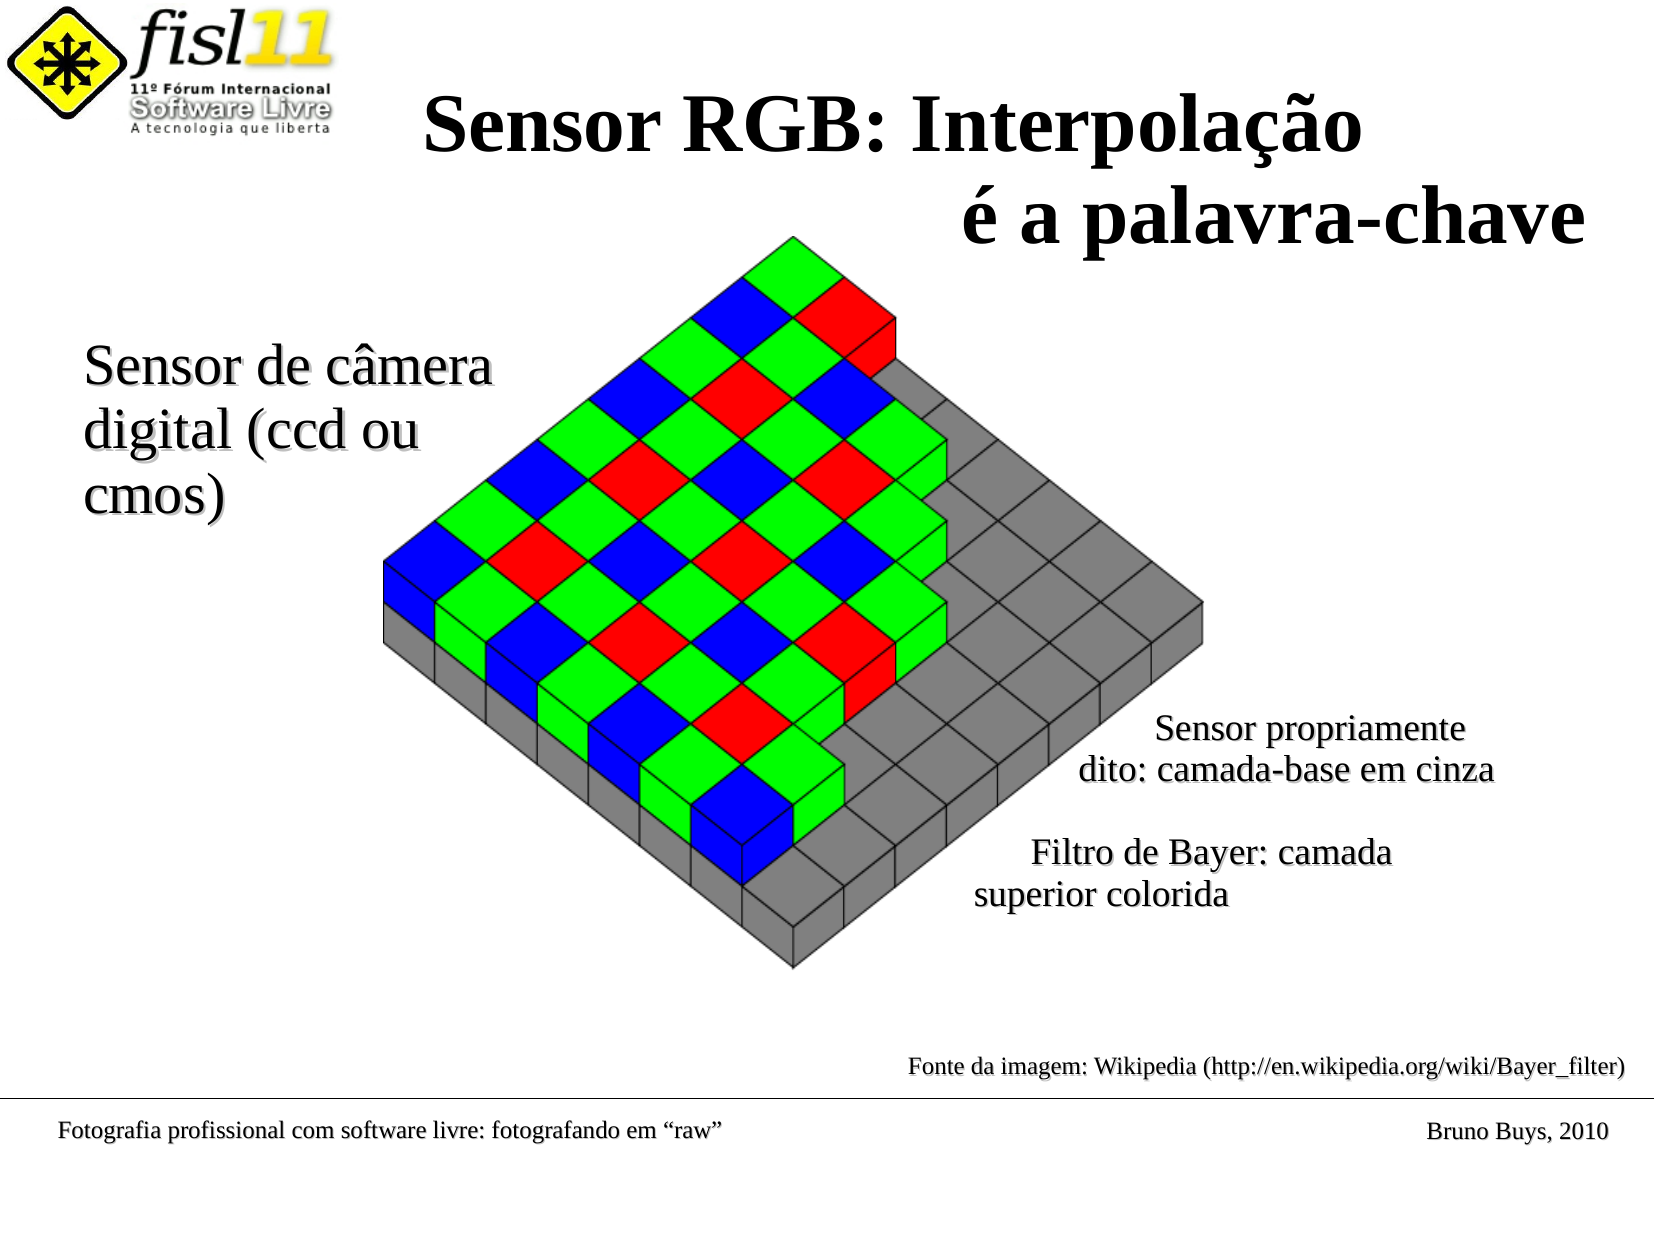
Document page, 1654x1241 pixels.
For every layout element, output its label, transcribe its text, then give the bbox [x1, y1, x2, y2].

text_box Bruno Buys, 2010 [1411, 1110, 1625, 1153]
text_box Fonte da imagem: Wikipedia (http://en.wikipedia.org/wiki/Bayer_filter) [893, 1045, 1642, 1088]
text_box Sensor propriamente dito: camada-base em cinza Filtro de Bayer: camada superior colorida [826, 699, 1511, 922]
picture [5, 3, 343, 148]
picture [383, 236, 1211, 975]
text_box Sensor RGB: Interpolação é a palavra-chave [407, 70, 1602, 270]
text_box Sensor de câmera digital (ccd ou cmos) [68, 324, 524, 534]
text_box Fotografia profissional com software livre: fotografando em “raw” [42, 1108, 739, 1152]
